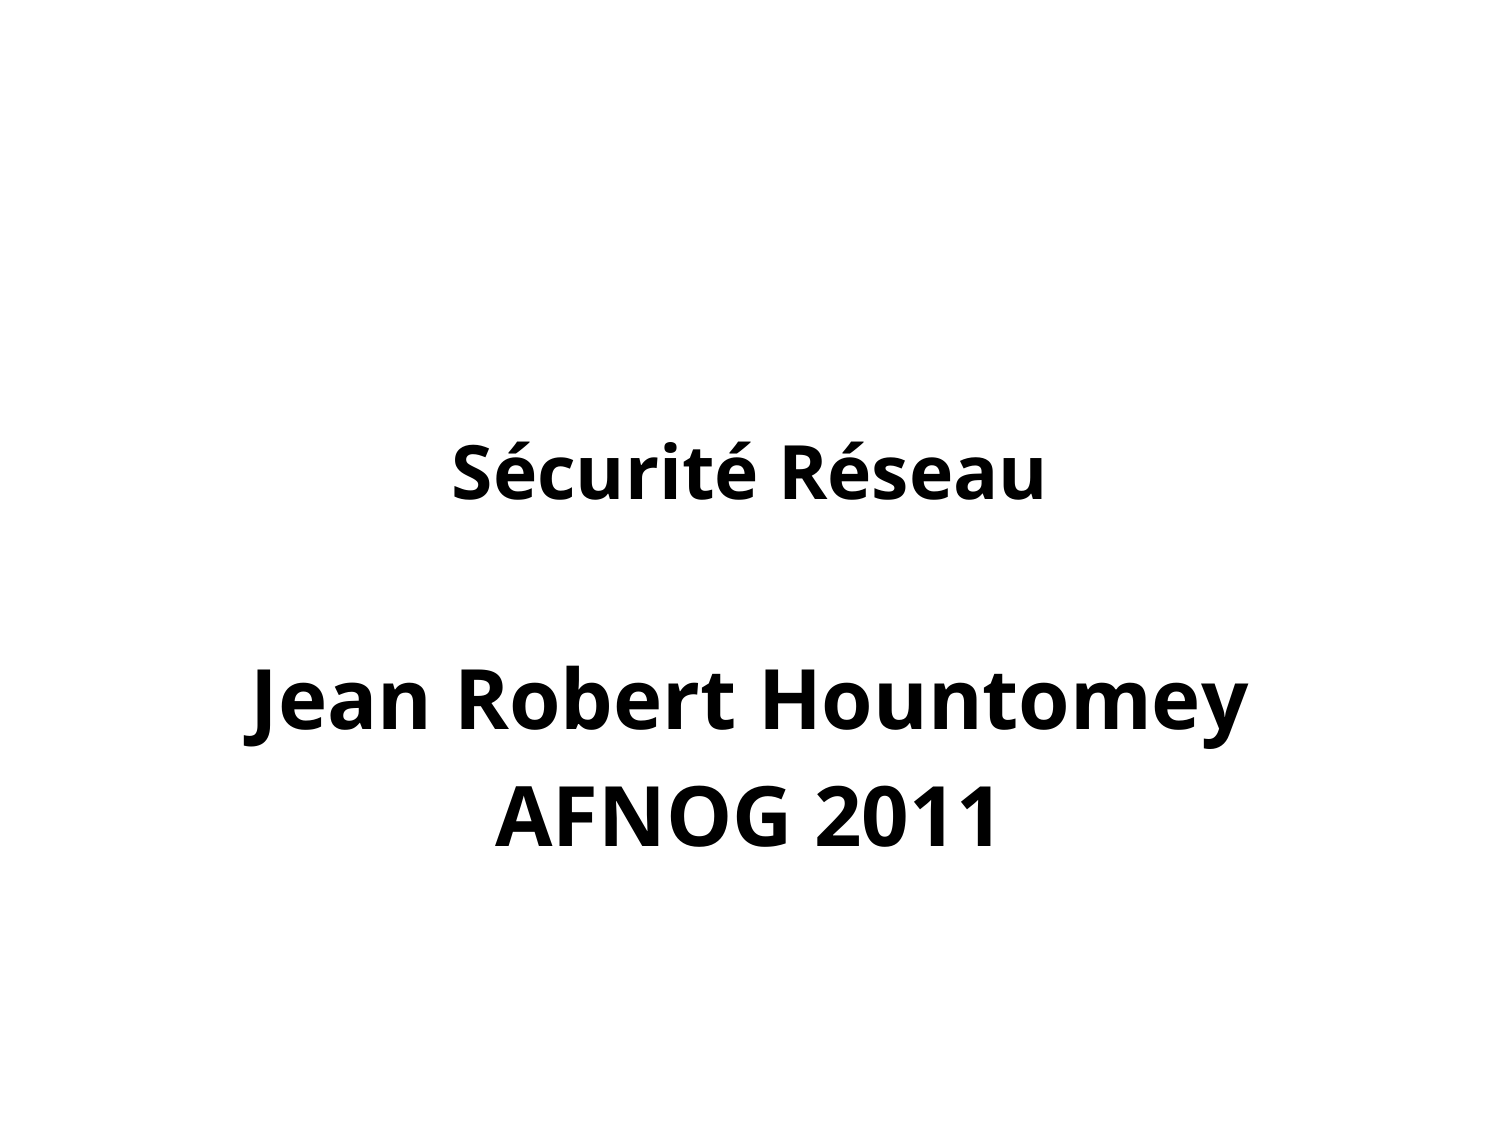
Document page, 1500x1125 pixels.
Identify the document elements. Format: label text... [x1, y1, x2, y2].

subtitle Jean Robert Hountomey AFNOG 2011 [225, 637, 1276, 991]
title Sécurité Réseau [112, 375, 1388, 563]
